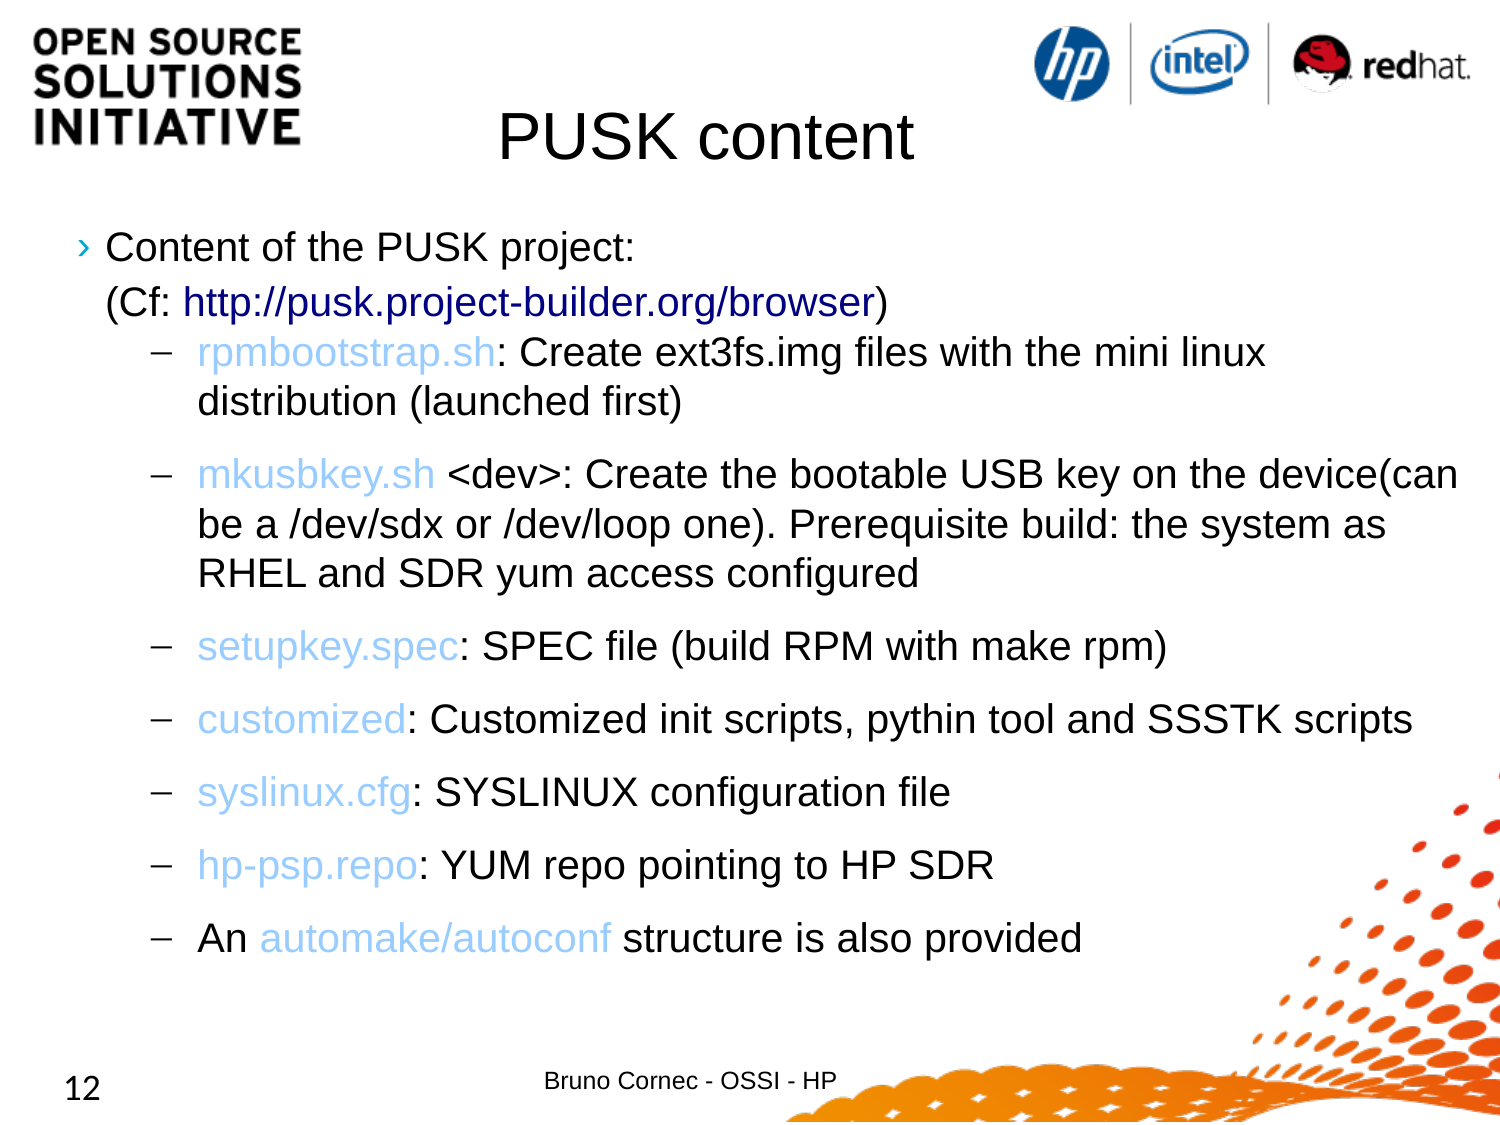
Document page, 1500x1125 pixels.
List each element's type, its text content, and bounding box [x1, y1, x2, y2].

picture [0, 0, 1500, 1122]
title PUSK content [64, 92, 1349, 173]
list Content of the PUSK project: (Cf: http://pusk.project-builder.org/browser) rpmbootstrap.sh: Create ext3fs.img files with the mini linux distribution (launched first) mkusbkey.sh <dev>: Create the bootable USB key on the device(can be a /dev/sdx or /dev/loop one). Prerequisite build: the system as RHEL and SDR yum access configured setupkey.spec: SPEC file (build RPM with make rpm) customized: Customized init scripts, pythin tool and SSSTK scripts syslinux.cfg: SYSLINUX configuration file hp-psp.repo: YUM repo pointing to HP SDR An automake/autoconf structure is also provided [65, 225, 1477, 969]
